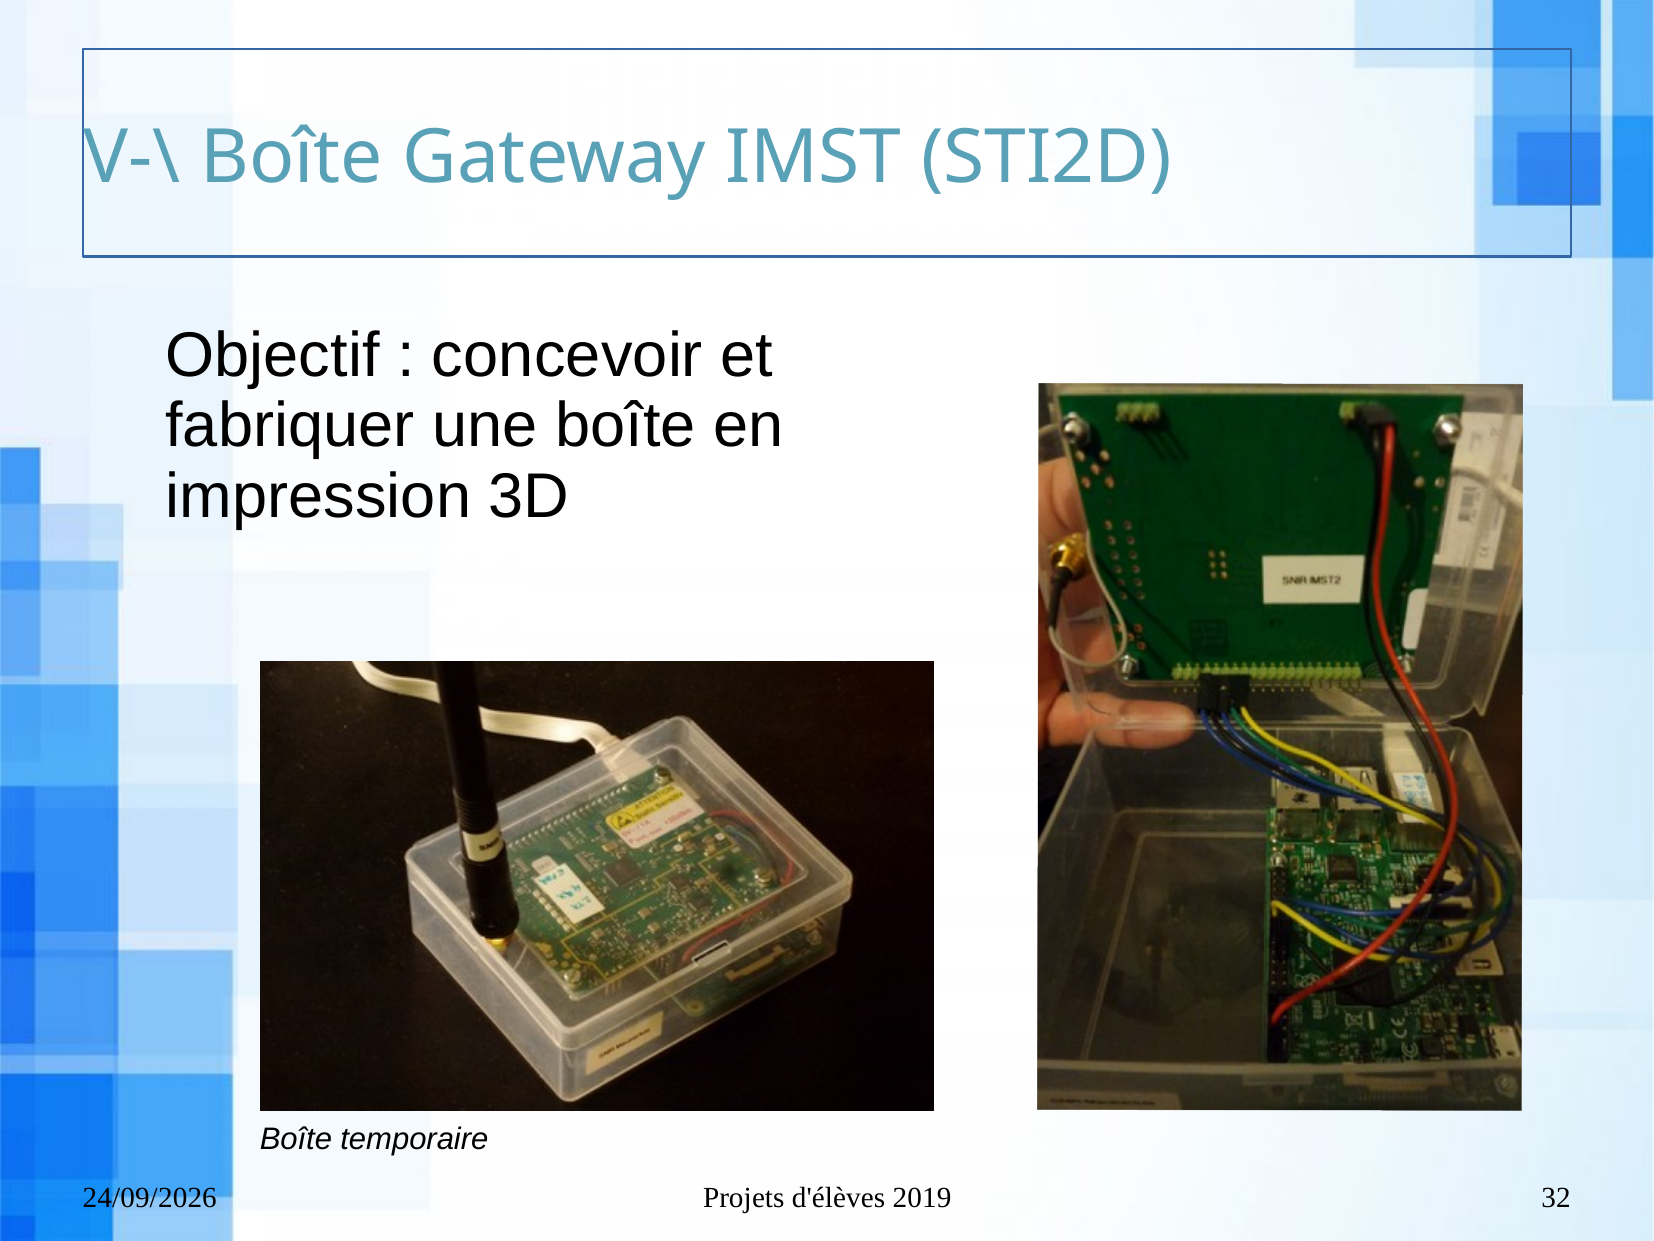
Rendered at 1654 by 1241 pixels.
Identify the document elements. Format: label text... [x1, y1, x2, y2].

list Objectif : concevoir et fabriquer une boîte en impression 3D [165, 318, 934, 532]
list Boîte temporaire [259, 1122, 815, 1158]
title V-\ Boîte Gateway IMST (STI2D) [82, 49, 1571, 257]
picture [0, 0, 1654, 1241]
